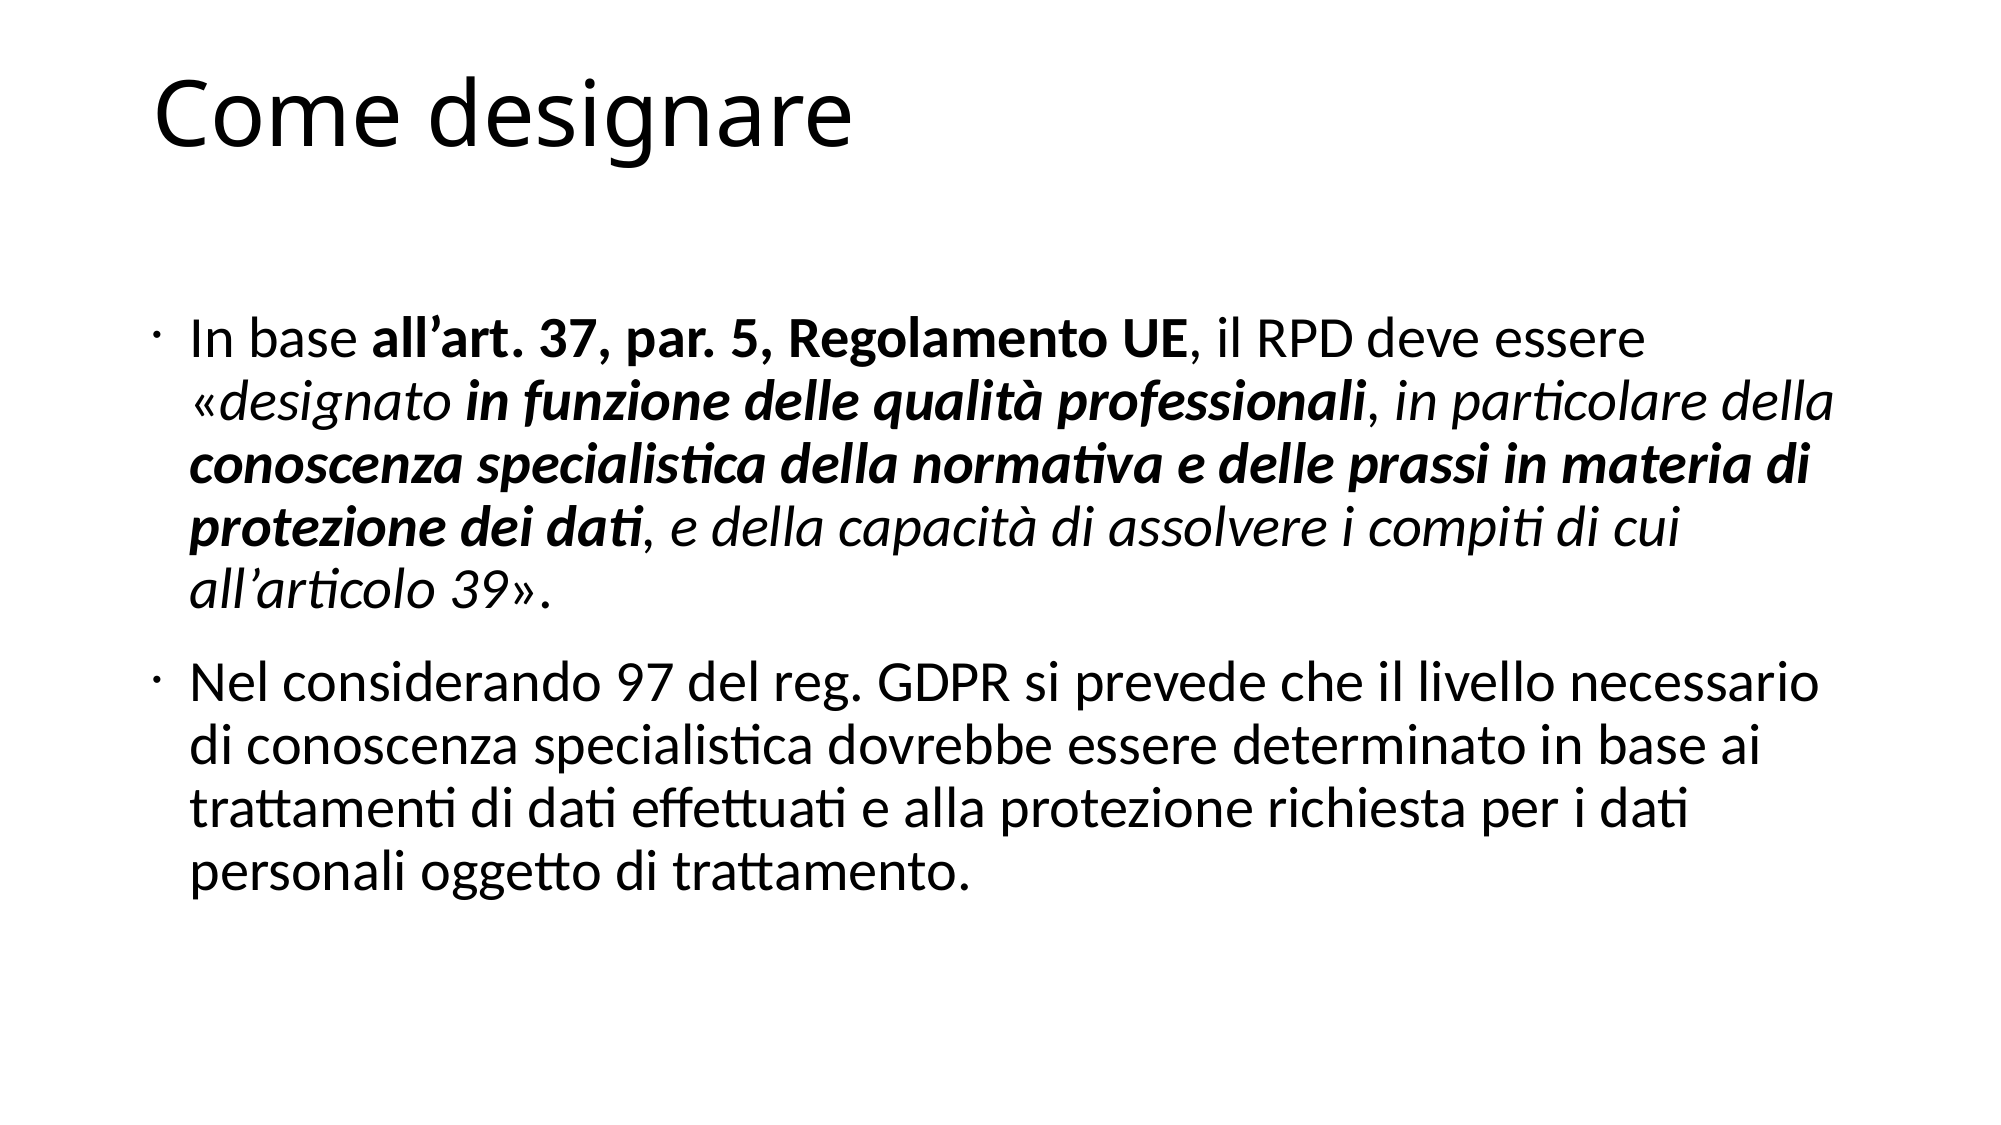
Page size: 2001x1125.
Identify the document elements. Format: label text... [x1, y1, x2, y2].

list In base all’art. 37, par. 5, Regolamento UE, il RPD deve essere «designato in funzione delle qualità professionali, in particolare della conoscenza specialistica della normativa e delle prassi in materia di protezione dei dati, e della capacità di assolvere i compiti di cui all’articolo 39». Nel considerando 97 del reg. GDPR si prevede che il livello necessario di conoscenza specialistica dovrebbe essere determinato in base ai trattamenti di dati effettuati e alla protezione richiesta per i dati personali oggetto di trattamento. [137, 299, 1863, 1014]
title Come designare [137, 59, 1863, 278]
